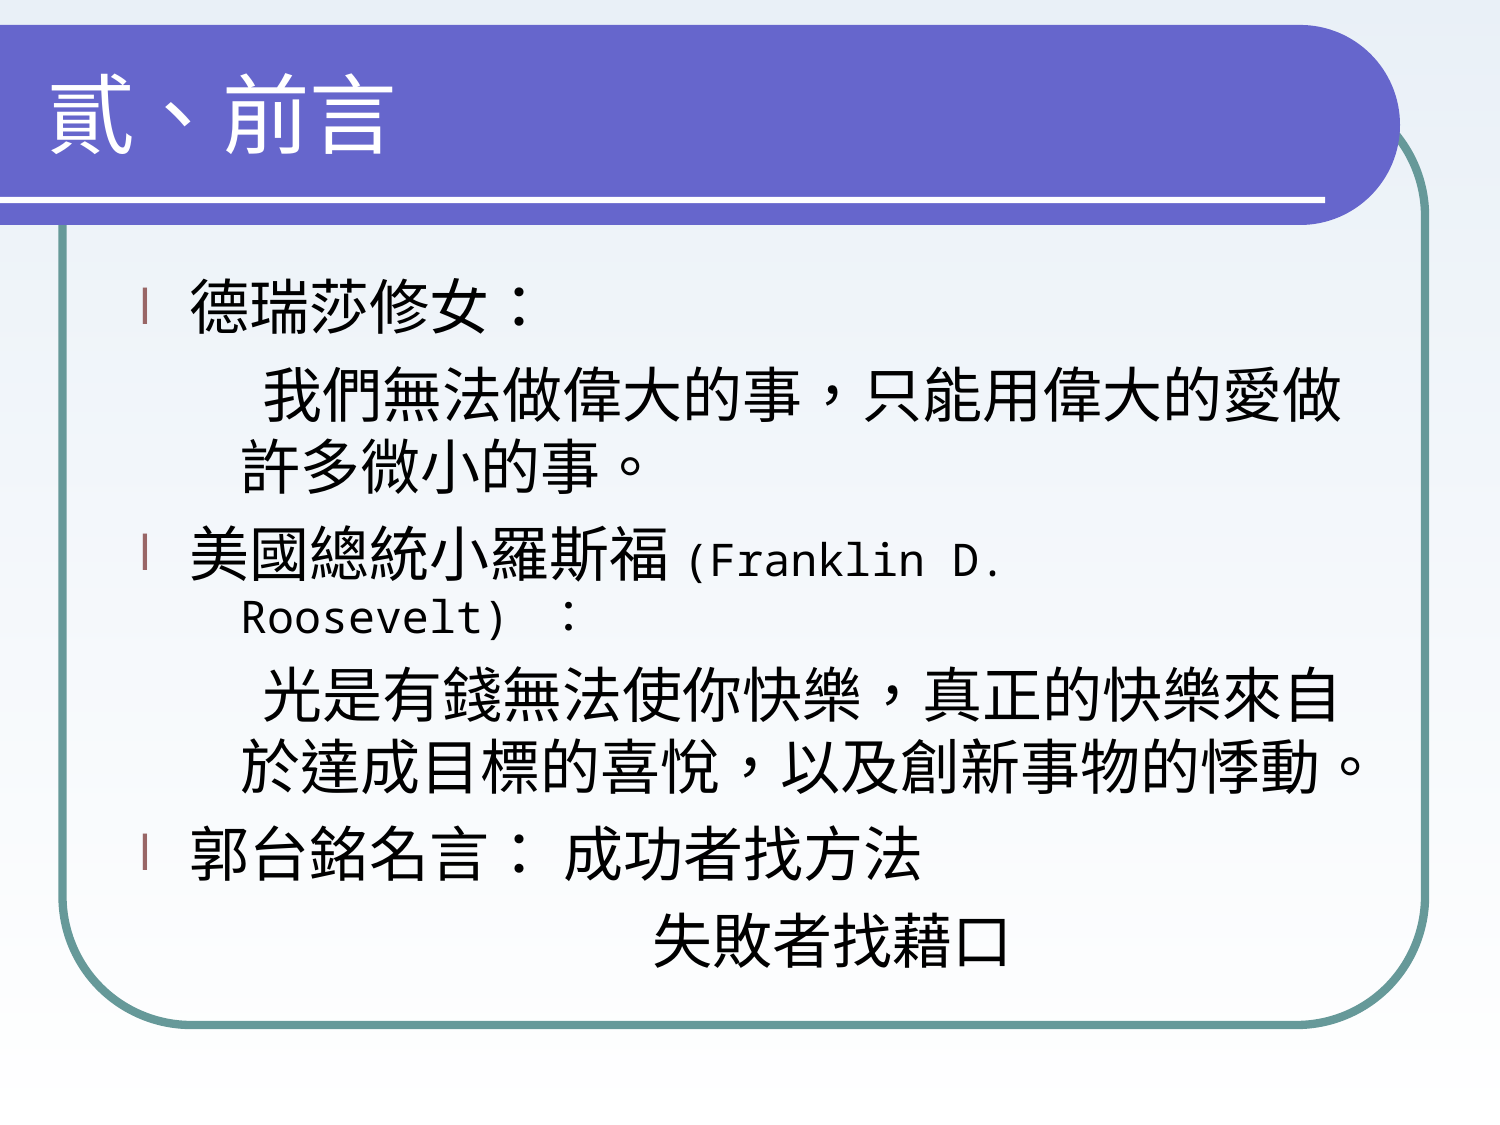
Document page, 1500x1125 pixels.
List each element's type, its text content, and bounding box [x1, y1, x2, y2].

list 德瑞莎修女： 我們無法做偉大的事，只能用偉大的愛做許多微小的事。 美國總統小羅斯福(Franklin D. Roosevelt) ： 光是有錢無法使你快樂，真正的快樂來自於達成目標的喜悅，以及創新事物的悸動。 郭台銘名言： 成功者找方法 失敗者找藉口 [123, 262, 1377, 988]
title 貳、前言 [32, 37, 1347, 188]
